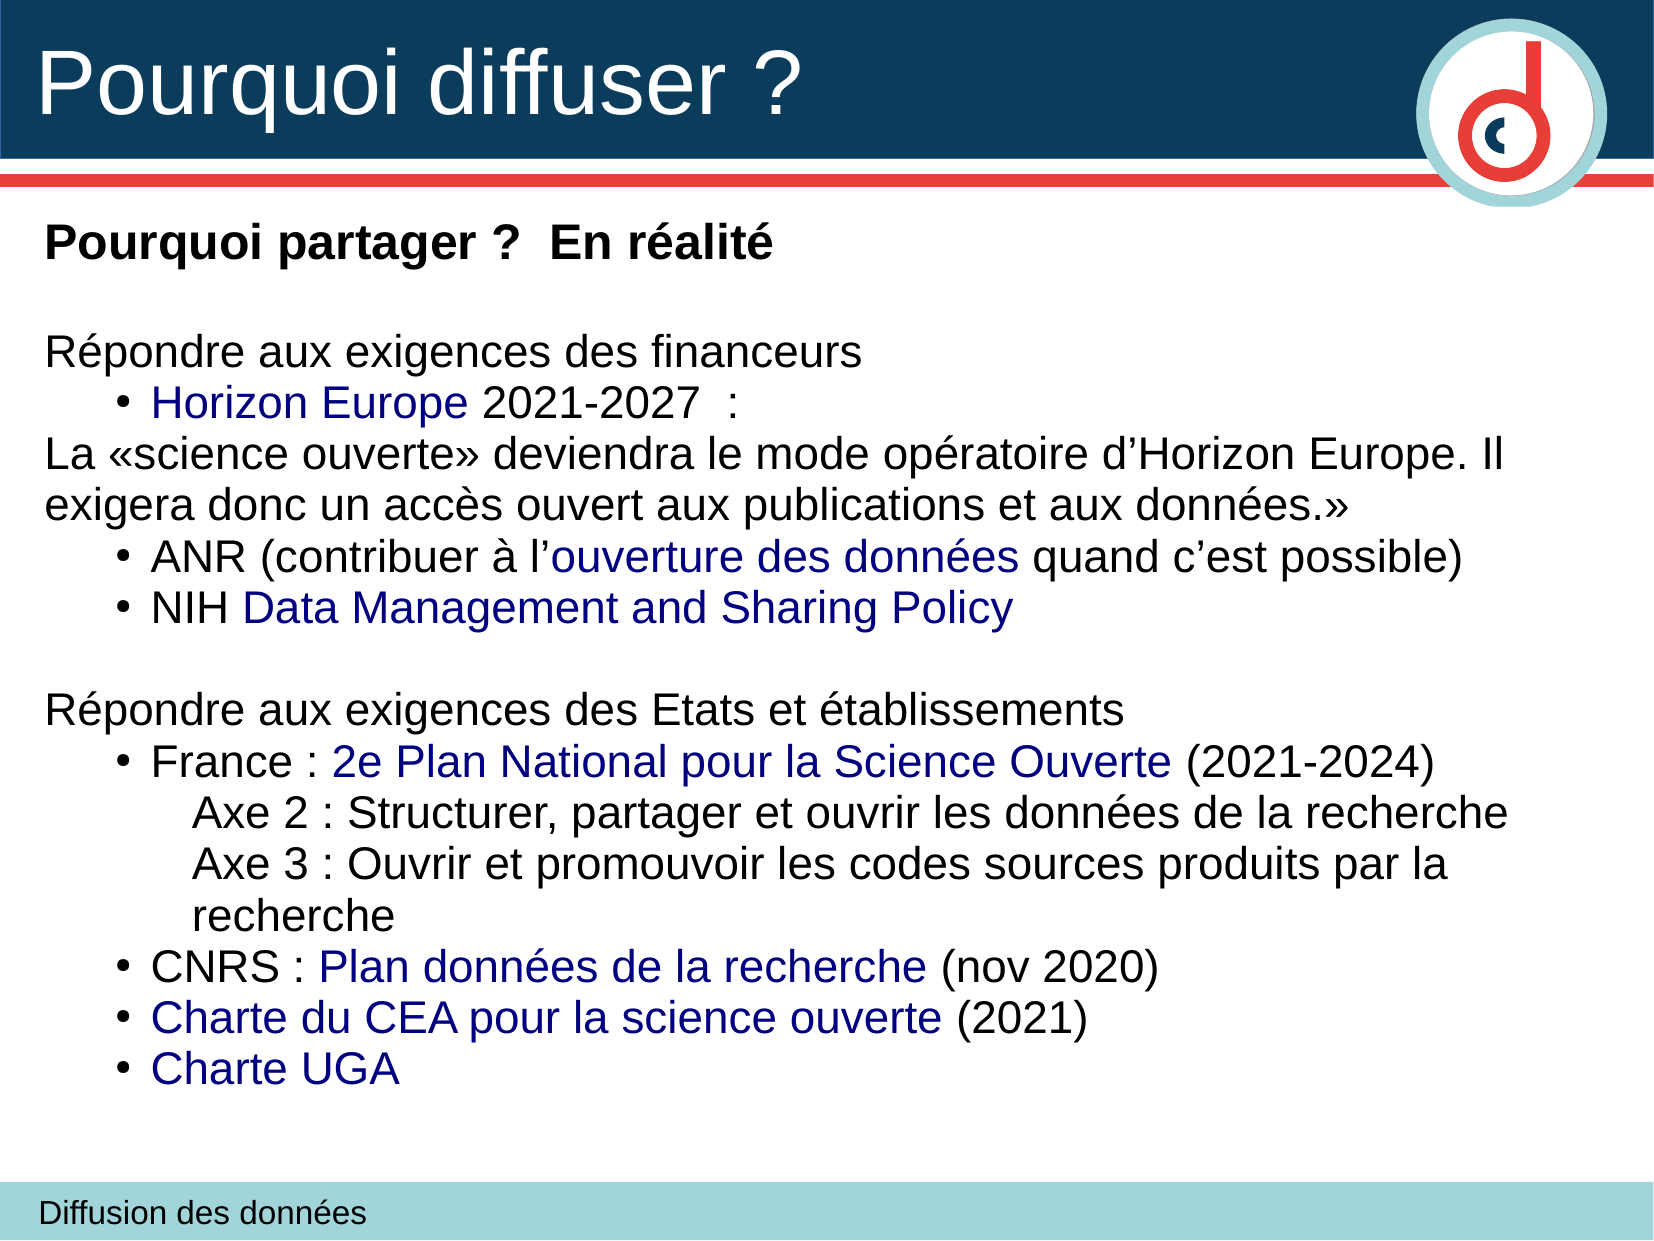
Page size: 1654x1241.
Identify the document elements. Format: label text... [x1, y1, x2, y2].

text_box Pourquoi partager ? En réalité Répondre aux exigences des financeurs Horizon Europe 2021-2027 : La «science ouverte» deviendra le mode opératoire d’Horizon Europe. Il exigera donc un accès ouvert aux publications et aux données.» ANR (contribuer à l’ouverture des données quand c’est possible) NIH Data Management and Sharing Policy Répondre aux exigences des Etats et établissements France : 2e Plan National pour la Science Ouverte (2021-2024) Axe 2 : Structurer, partager et ouvrir les données de la recherche Axe 3 : Ouvrir et promouvoir les codes sources produits par la recherche CNRS : Plan données de la recherche (nov 2020) Charte du CEA pour la science ouverte (2021) Charte UGA [29, 206, 1625, 1102]
text_box Diffusion des données [23, 1187, 621, 1241]
title Pourquoi diffuser ? [35, 11, 1430, 159]
